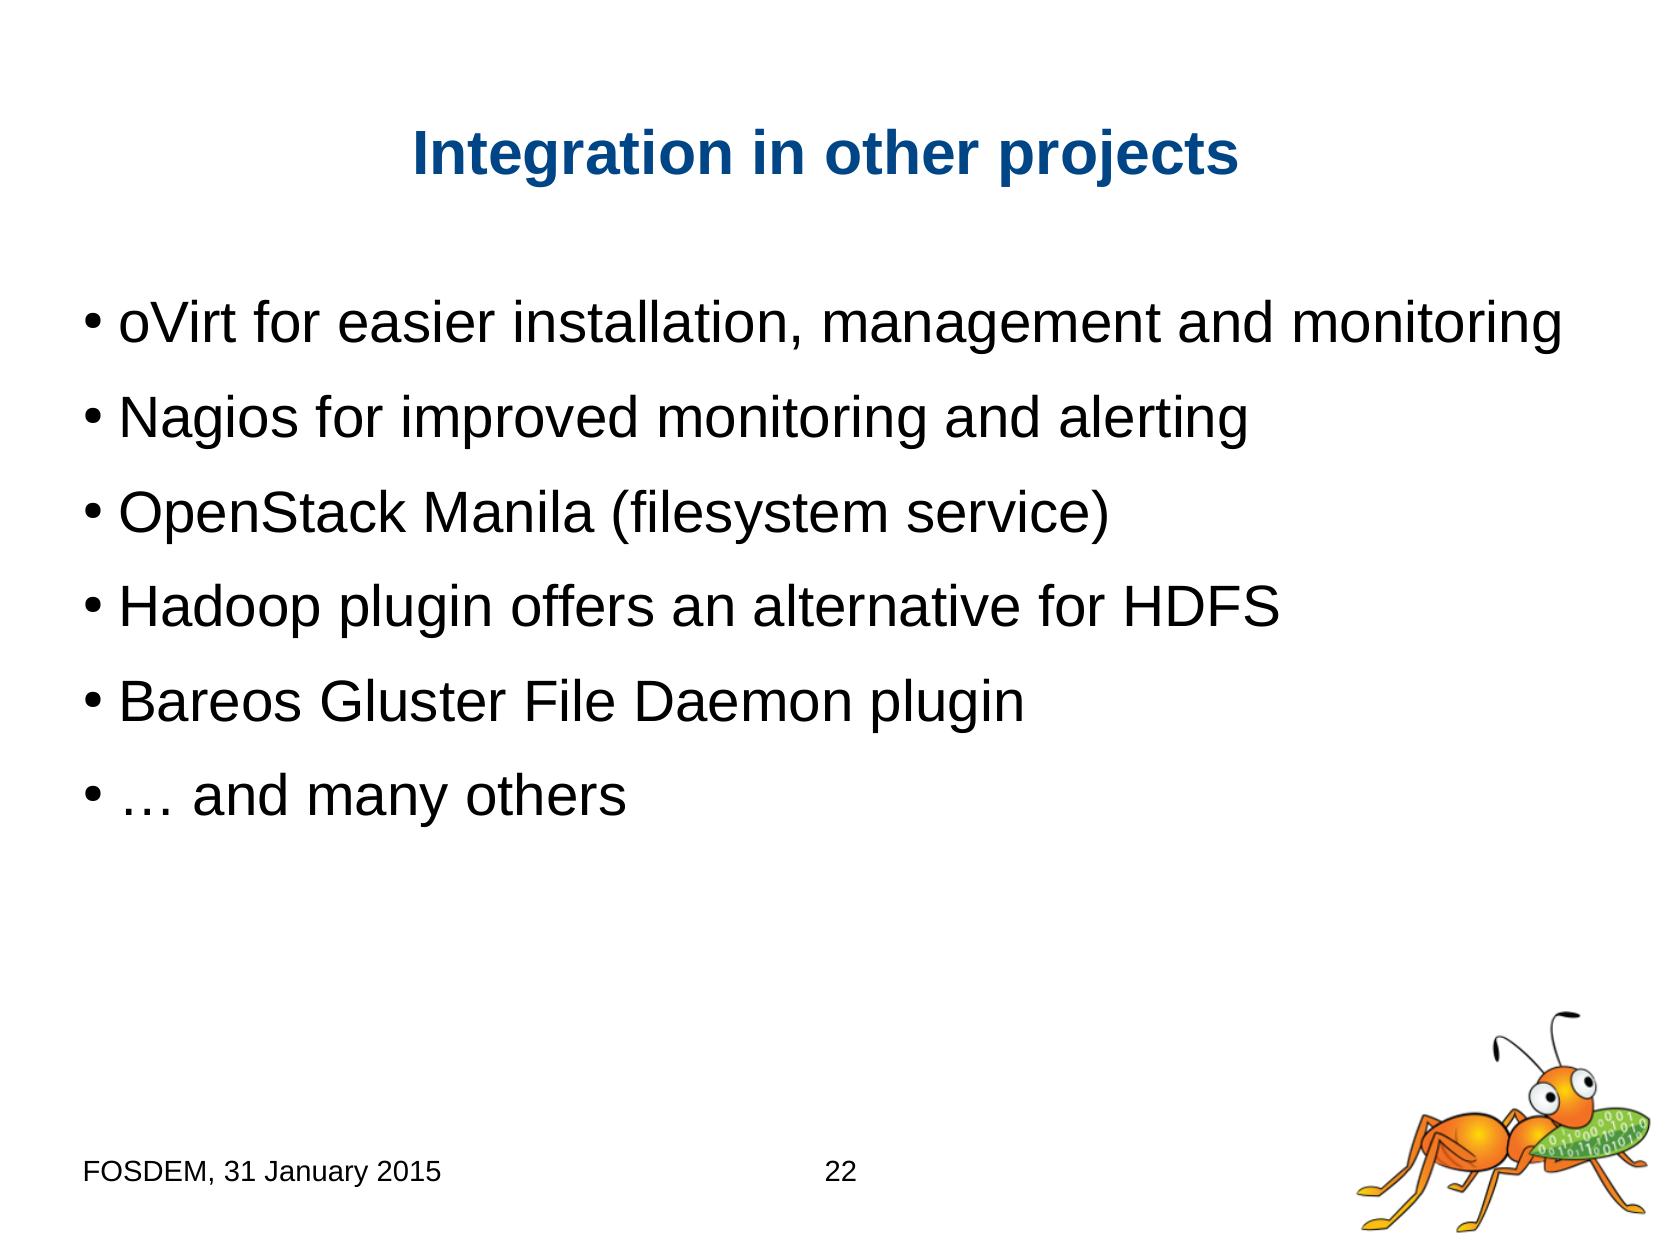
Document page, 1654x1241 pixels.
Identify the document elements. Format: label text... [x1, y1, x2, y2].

title Integration in other projects [82, 49, 1571, 257]
list oVirt for easier installation, management and monitoring Nagios for improved monitoring and alerting OpenStack Manila (filesystem service) Hadoop plugin offers an alternative for HDFS Bareos Gluster File Daemon plugin … and many others [82, 290, 1571, 1010]
picture [1353, 1009, 1654, 1235]
